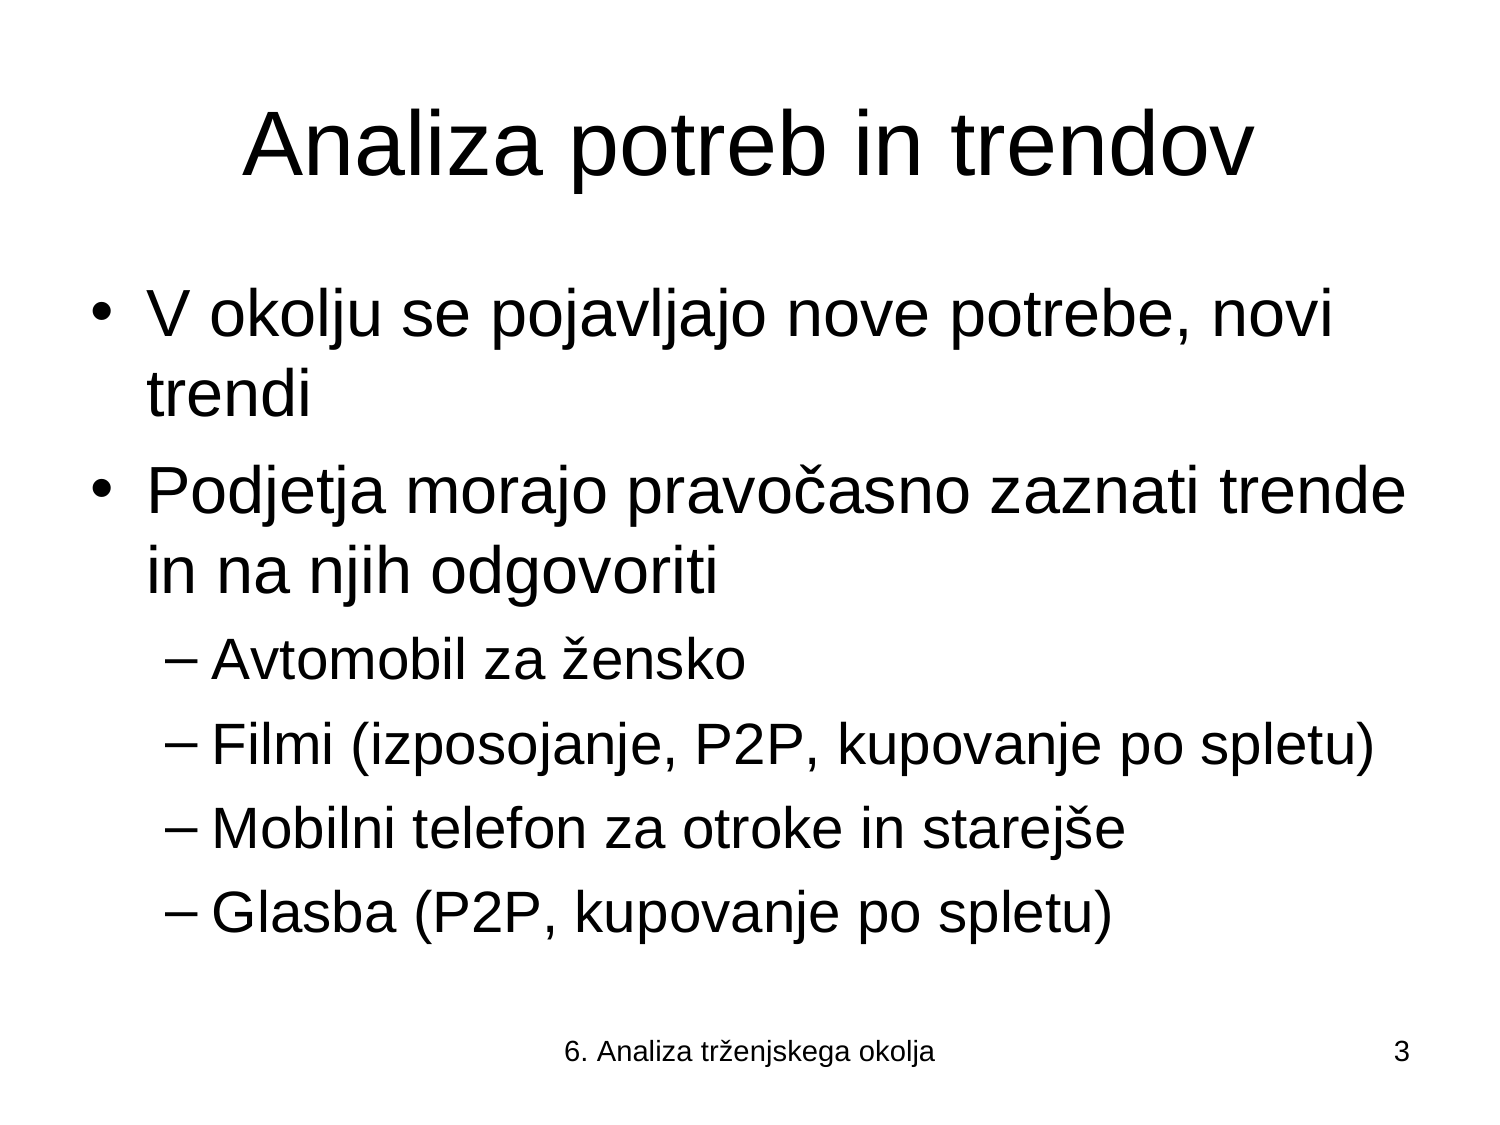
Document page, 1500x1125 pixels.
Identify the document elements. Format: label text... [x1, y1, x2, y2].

list V okolju se pojavljajo nove potrebe, novi trendi Podjetja morajo pravočasno zaznati trende in na njih odgovoriti Avtomobil za žensko Filmi (izposojanje, P2P, kupovanje po spletu) Mobilni telefon za otroke in starejše Glasba (P2P, kupovanje po spletu) [75, 262, 1426, 1006]
text_box 6. Analiza trženjskega okolja [512, 1024, 988, 1103]
text_box <number> [1074, 1024, 1426, 1103]
title Analiza potreb in trendov [75, 45, 1426, 233]
